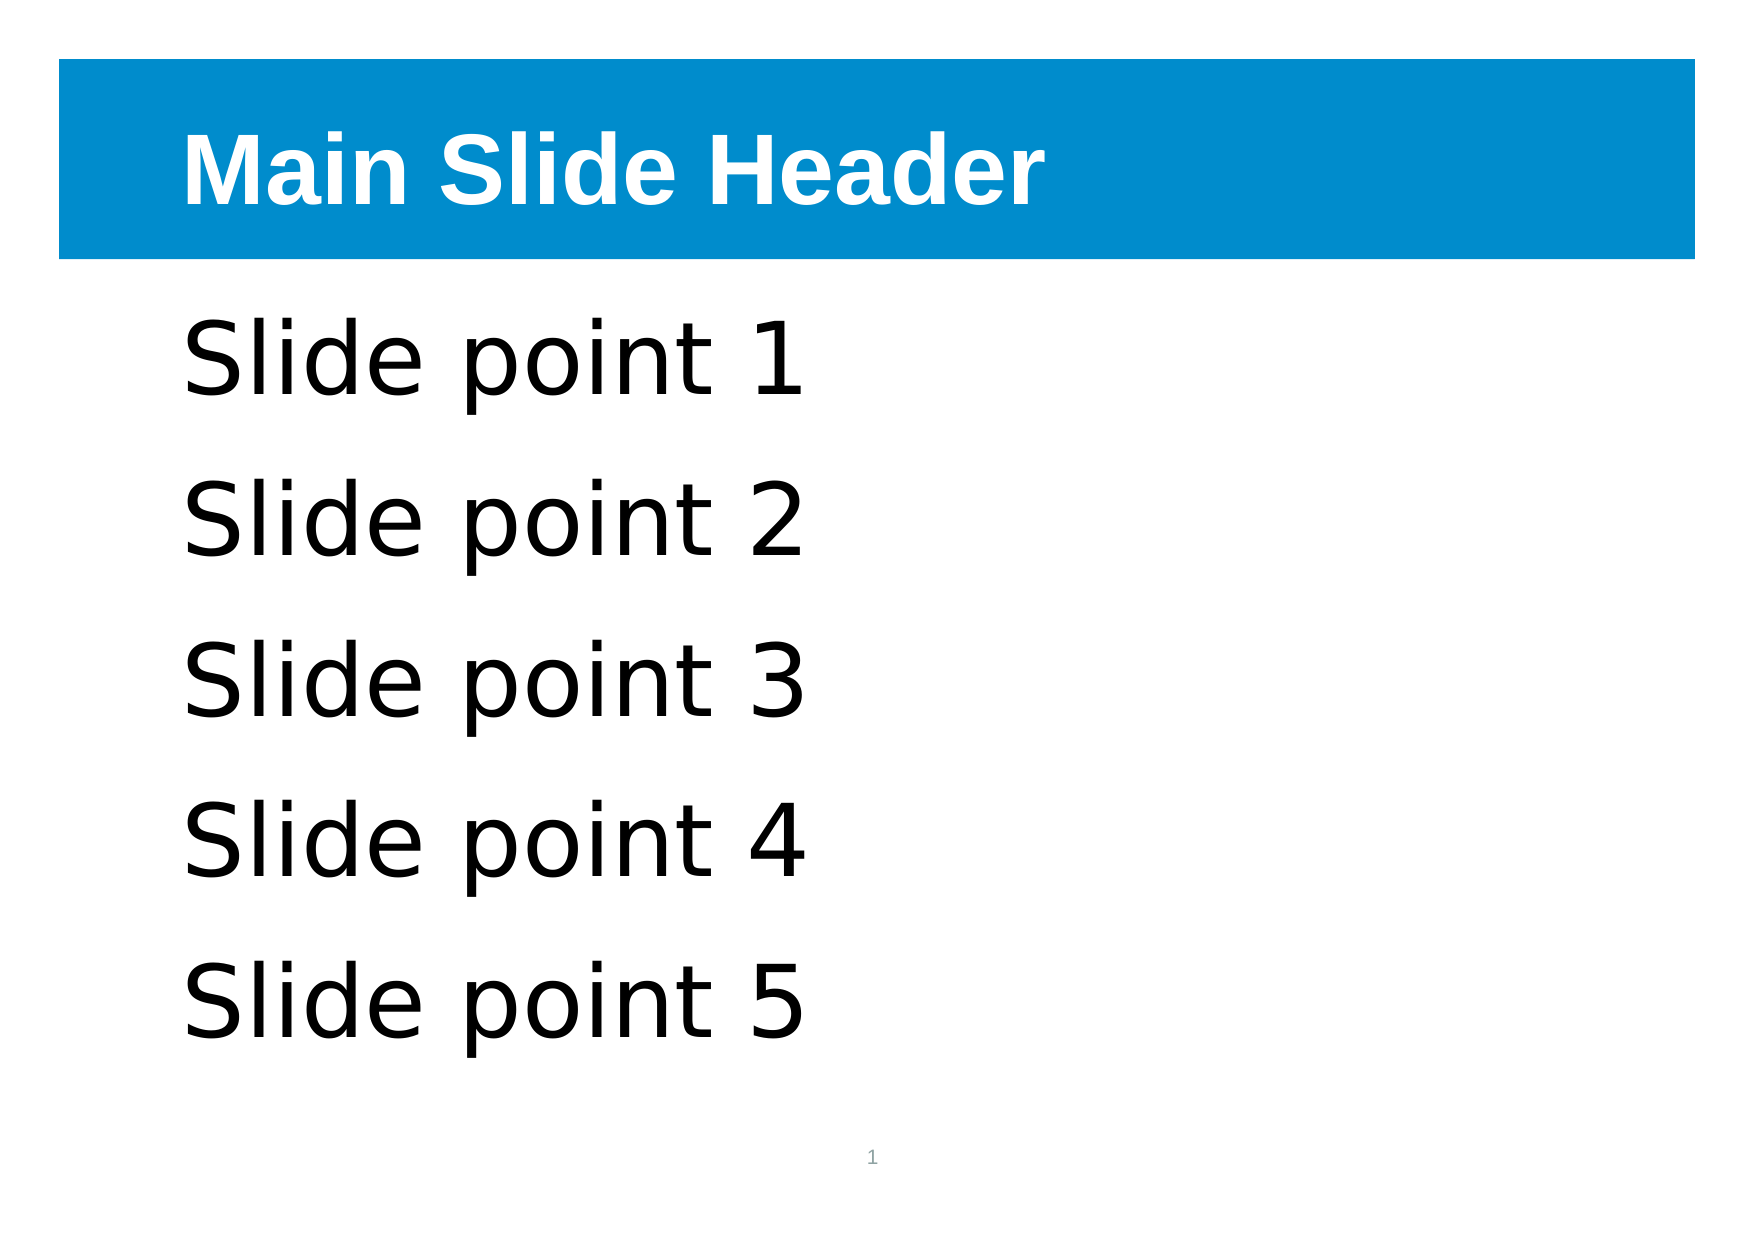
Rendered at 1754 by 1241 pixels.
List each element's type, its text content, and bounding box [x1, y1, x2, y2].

title Main Slide Header [181, 96, 1642, 246]
list Slide point 1 Slide point 2 Slide point 3 Slide point 4 Slide point 5 [181, 298, 1641, 1128]
